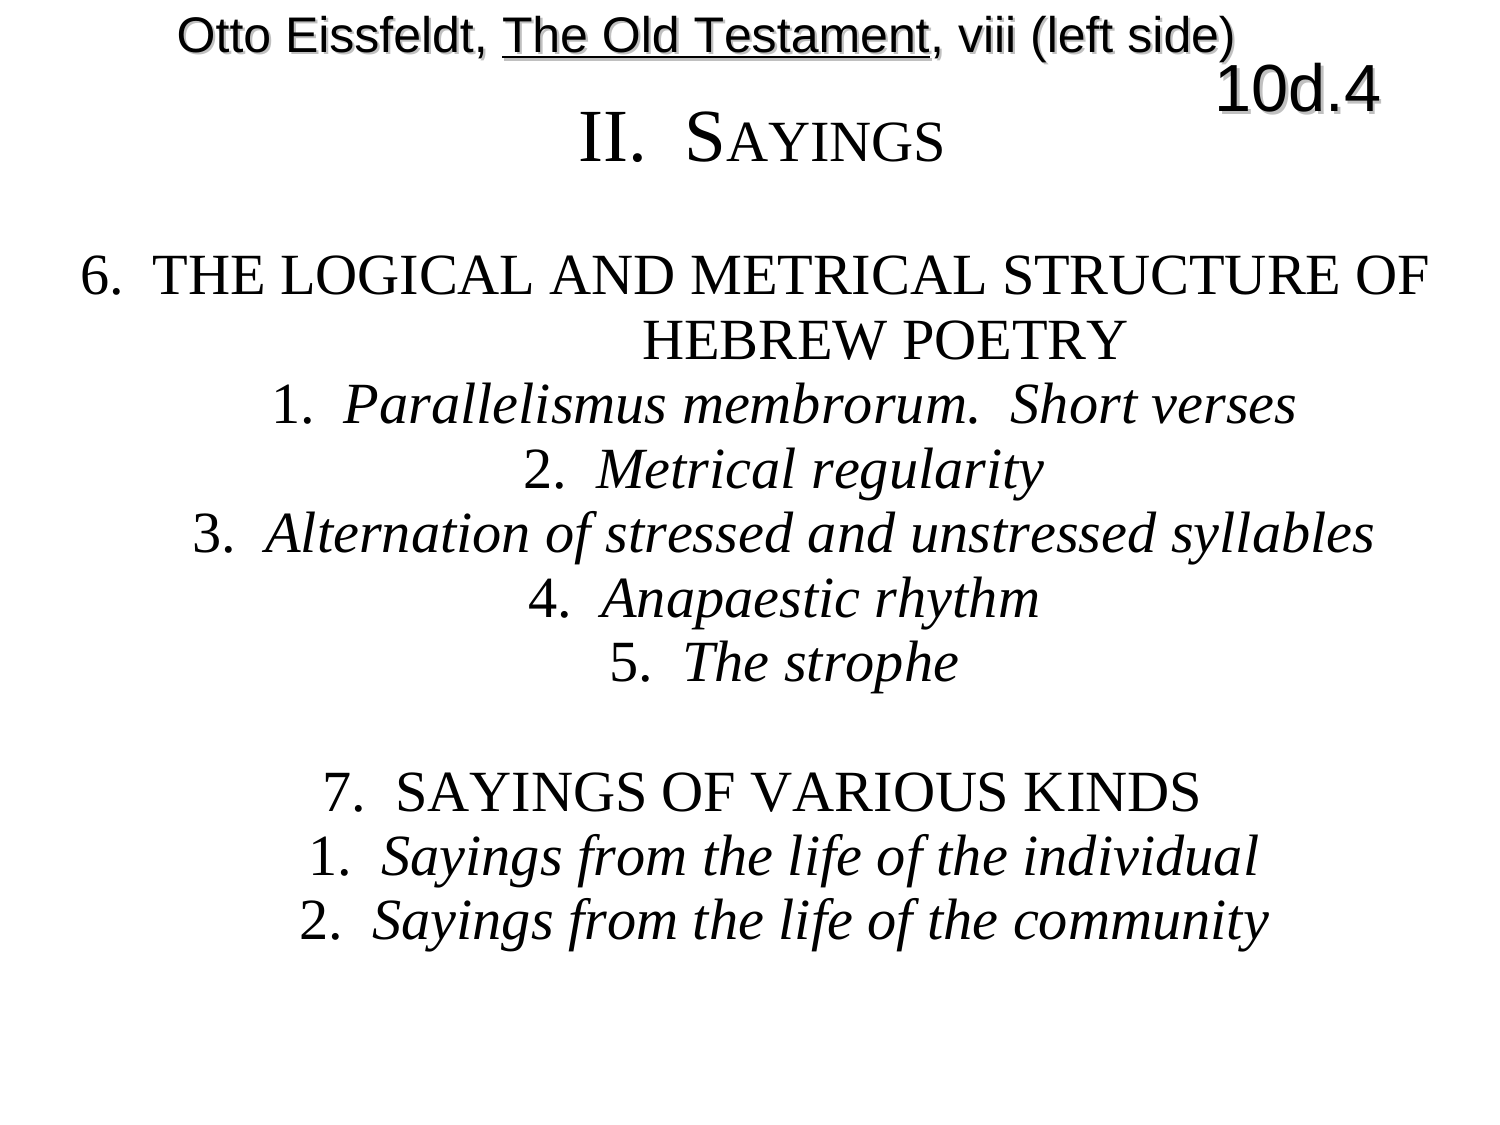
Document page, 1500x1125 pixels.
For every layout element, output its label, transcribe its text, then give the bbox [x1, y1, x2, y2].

text_box 10d.4 [1199, 43, 1463, 134]
text_box Otto Eissfeldt, The Old Testament, viii (left side) [112, 0, 1300, 71]
text_box II. SAYINGS 6. THE LOGICAL AND METRICAL STRUCTURE OF HEBREW POETRY 1. Parallelismus membrorum. Short verses 2. Metrical regularity 3. Alternation of stressed and unstressed syllables 4. Anapaestic rhythm 5. The strophe 7. SAYINGS OF VARIOUS KINDS 1. Sayings from the life of the individual 2. Sayings from the life of the community [50, 87, 1476, 961]
